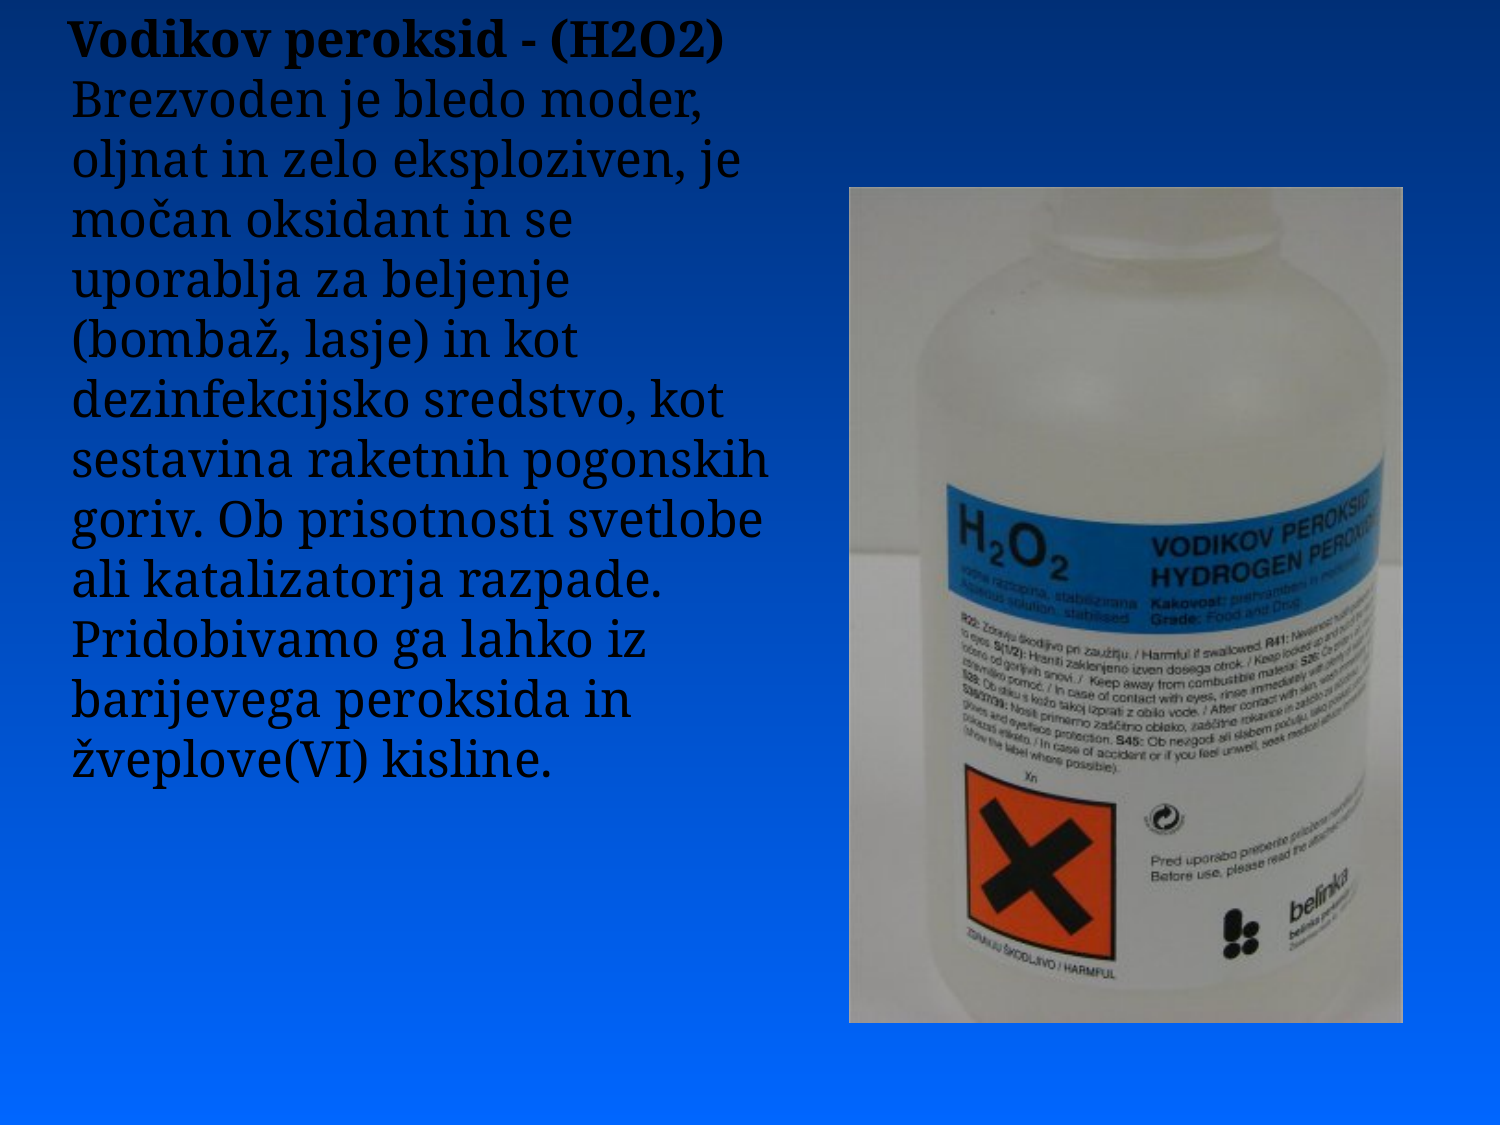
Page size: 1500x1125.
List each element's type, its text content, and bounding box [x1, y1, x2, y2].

list Vodikov peroksid - (H2O2) Brezvoden je bledo moder, oljnat in zelo eksploziven, je močan oksidant in se uporablja za beljenje (bombaž, lasje) in kot dezinfekcijsko sredstvo, kot sestavina raketnih pogonskih goriv. Ob prisotnosti svetlobe ali katalizatorja razpade. Pridobivamo ga lahko iz barijevega peroksida in žveplove(VI) kisline. [0, 0, 788, 1075]
picture [849, 187, 1403, 1023]
